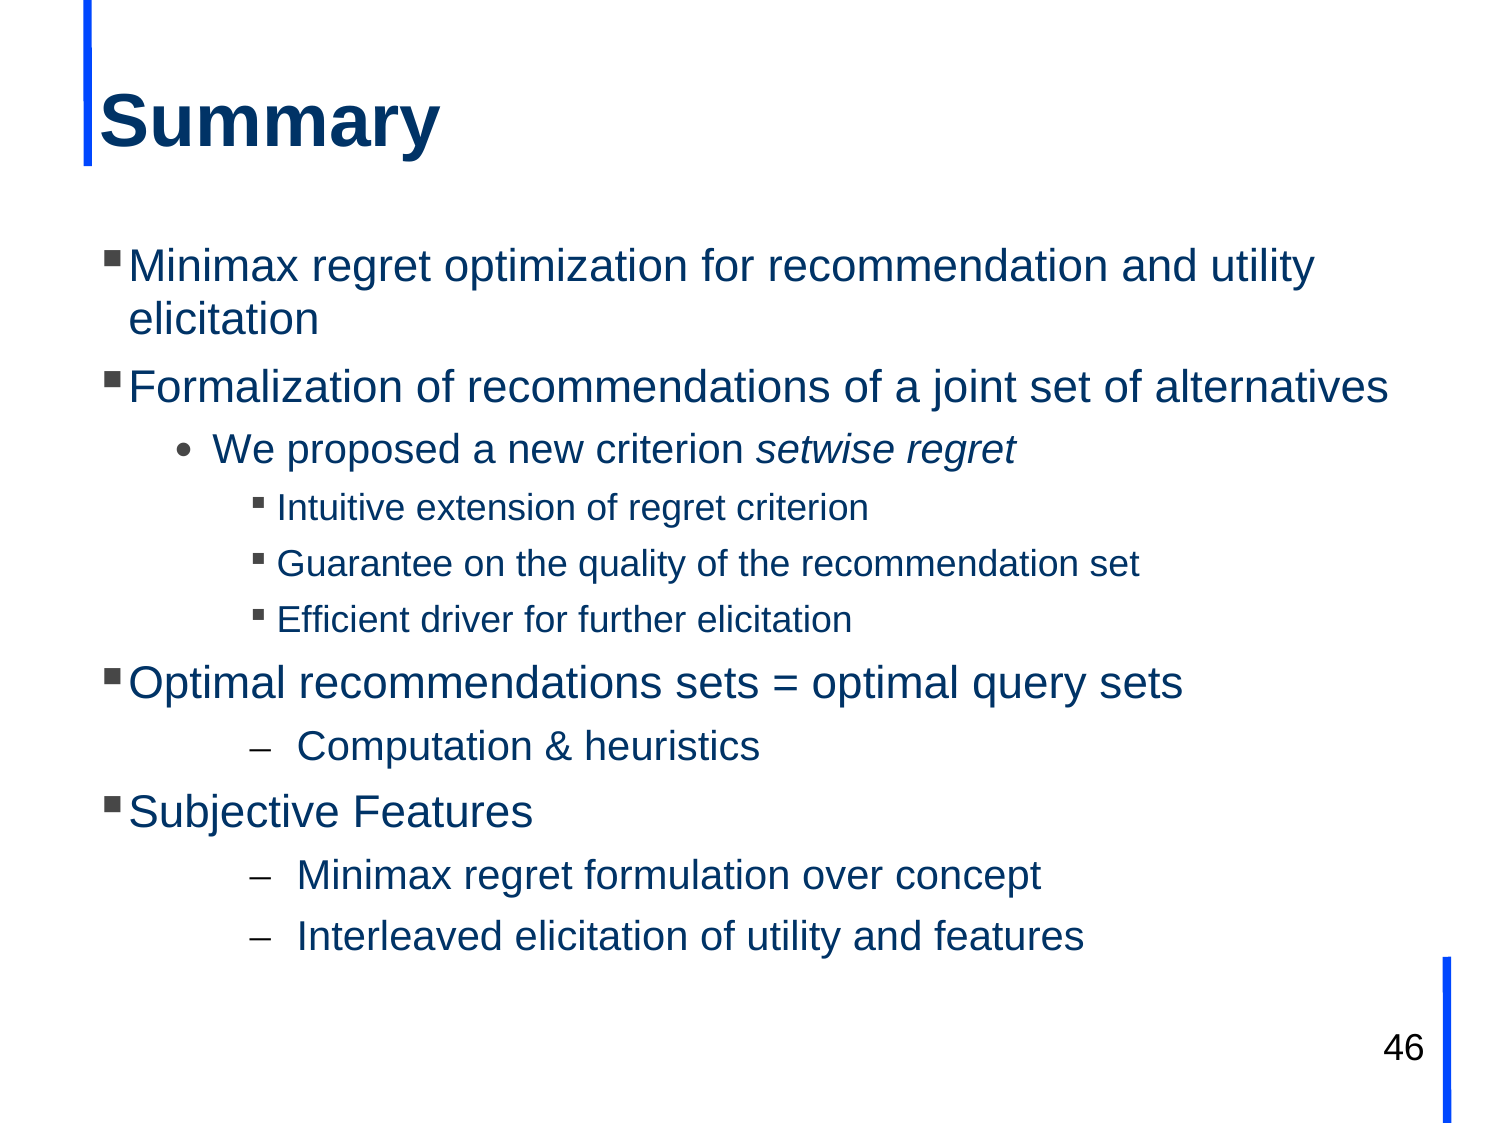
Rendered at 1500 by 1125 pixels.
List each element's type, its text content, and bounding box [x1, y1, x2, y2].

title Summary [99, 32, 1438, 206]
list Minimax regret optimization for recommendation and utility elicitation Formalization of recommendations of a joint set of alternatives We proposed a new criterion setwise regret Intuitive extension of regret criterion Guarantee on the quality of the recommendation set Efficient driver for further elicitation Optimal recommendations sets = optimal query sets Computation & heuristics Subjective Features Minimax regret formulation over concept Interleaved elicitation of utility and features [99, 237, 1438, 1007]
